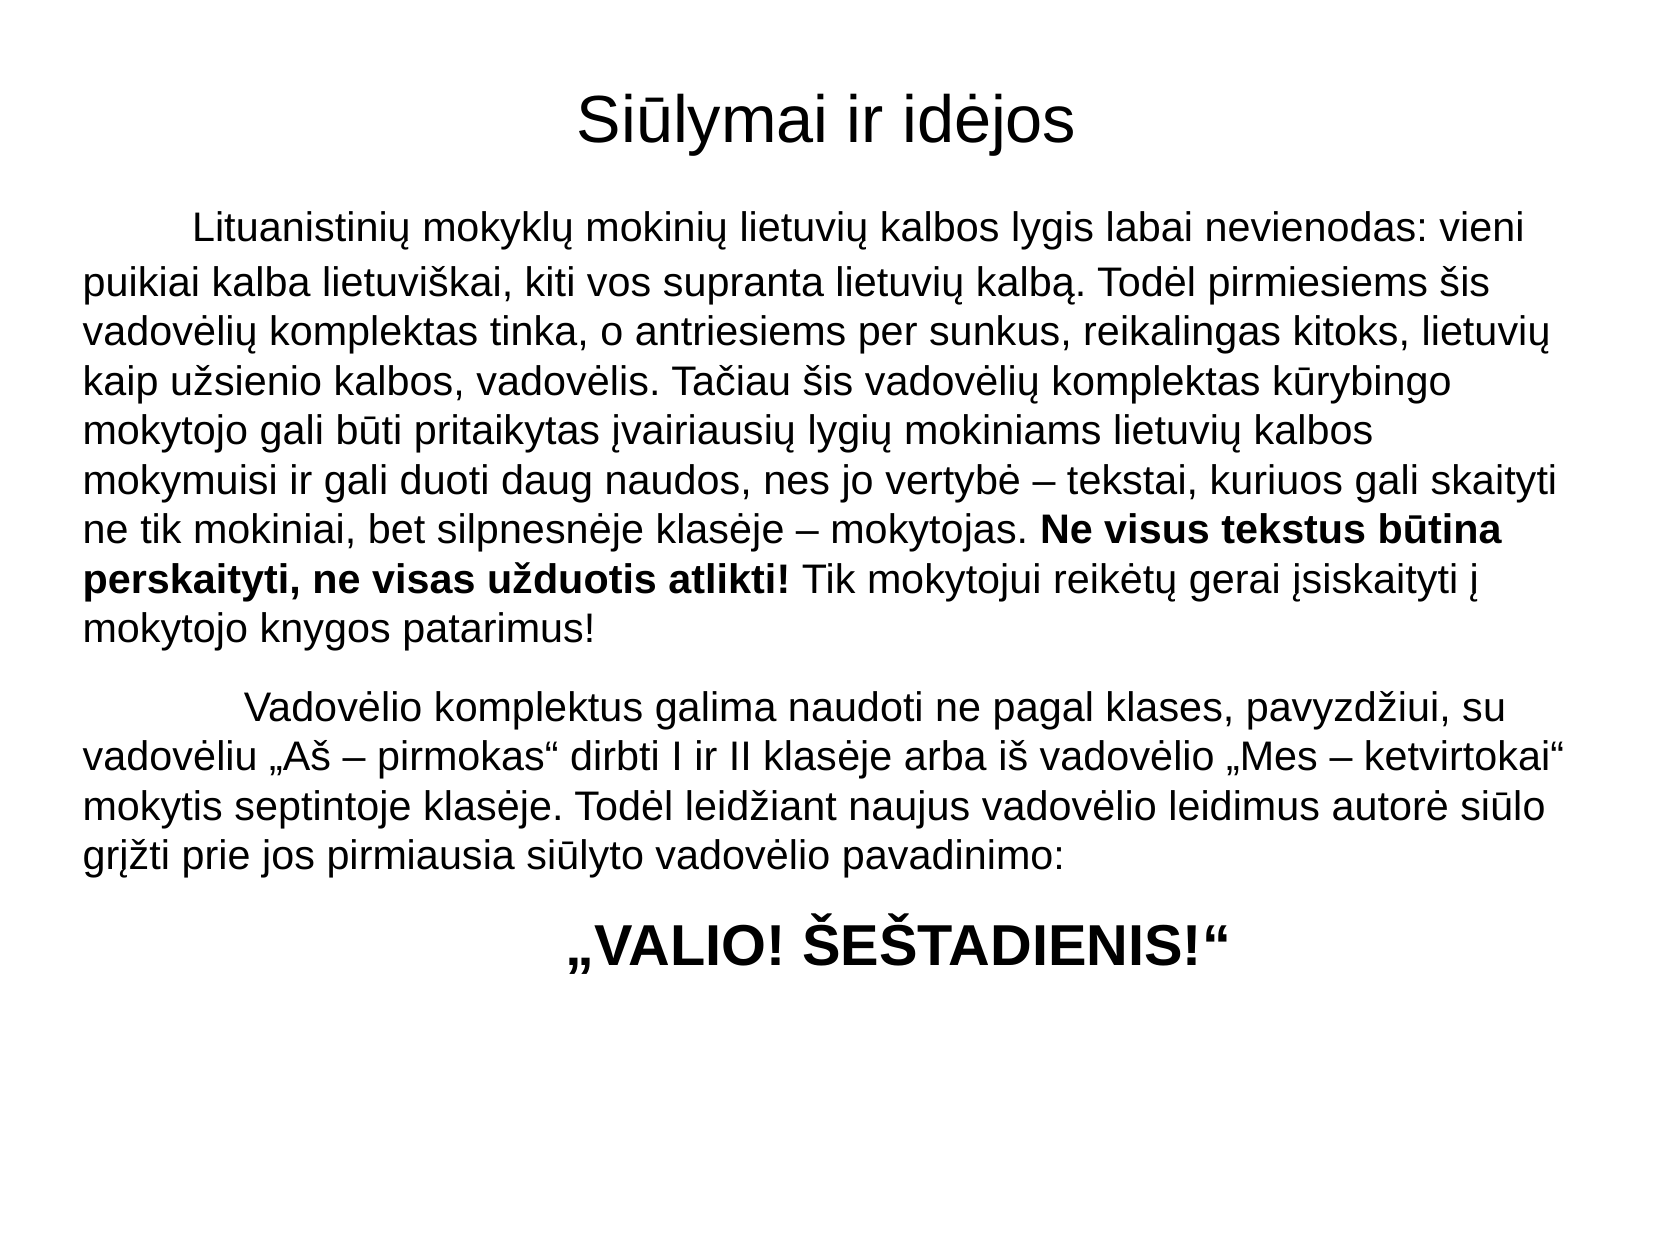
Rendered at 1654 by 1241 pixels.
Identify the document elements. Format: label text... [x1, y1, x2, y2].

title Siūlymai ir idėjos [82, 49, 1571, 175]
list Lituanistinių mokyklų mokinių lietuvių kalbos lygis labai nevienodas: vieni puikiai kalba lietuviškai, kiti vos supranta lietuvių kalbą. Todėl pirmiesiems šis vadovėlių komplektas tinka, o antriesiems per sunkus, reikalingas kitoks, lietuvių kaip užsienio kalbos, vadovėlis. Tačiau šis vadovėlių komplektas kūrybingo mokytojo gali būti pritaikytas įvairiausių lygių mokiniams lietuvių kalbos mokymuisi ir gali duoti daug naudos, nes jo vertybė – tekstai, kuriuos gali skaityti ne tik mokiniai, bet silpnesnėje klasėje – mokytojas. Ne visus tekstus būtina perskaityti, ne visas užduotis atlikti! Tik mokytojui reikėtų gerai įsiskaityti į mokytojo knygos patarimus! Vadovėlio komplektus galima naudoti ne pagal klases, pavyzdžiui, su vadovėliu „Aš – pirmokas“ dirbti I ir II klasėje arba iš vadovėlio „Mes – ketvirtokai“ mokytis septintoje klasėje. Todėl leidžiant naujus vadovėlio leidimus autorė siūlo grįžti prie jos pirmiausia siūlyto vadovėlio pavadinimo: „VALIO! ŠEŠTADIENIS!“ [82, 175, 1571, 1134]
